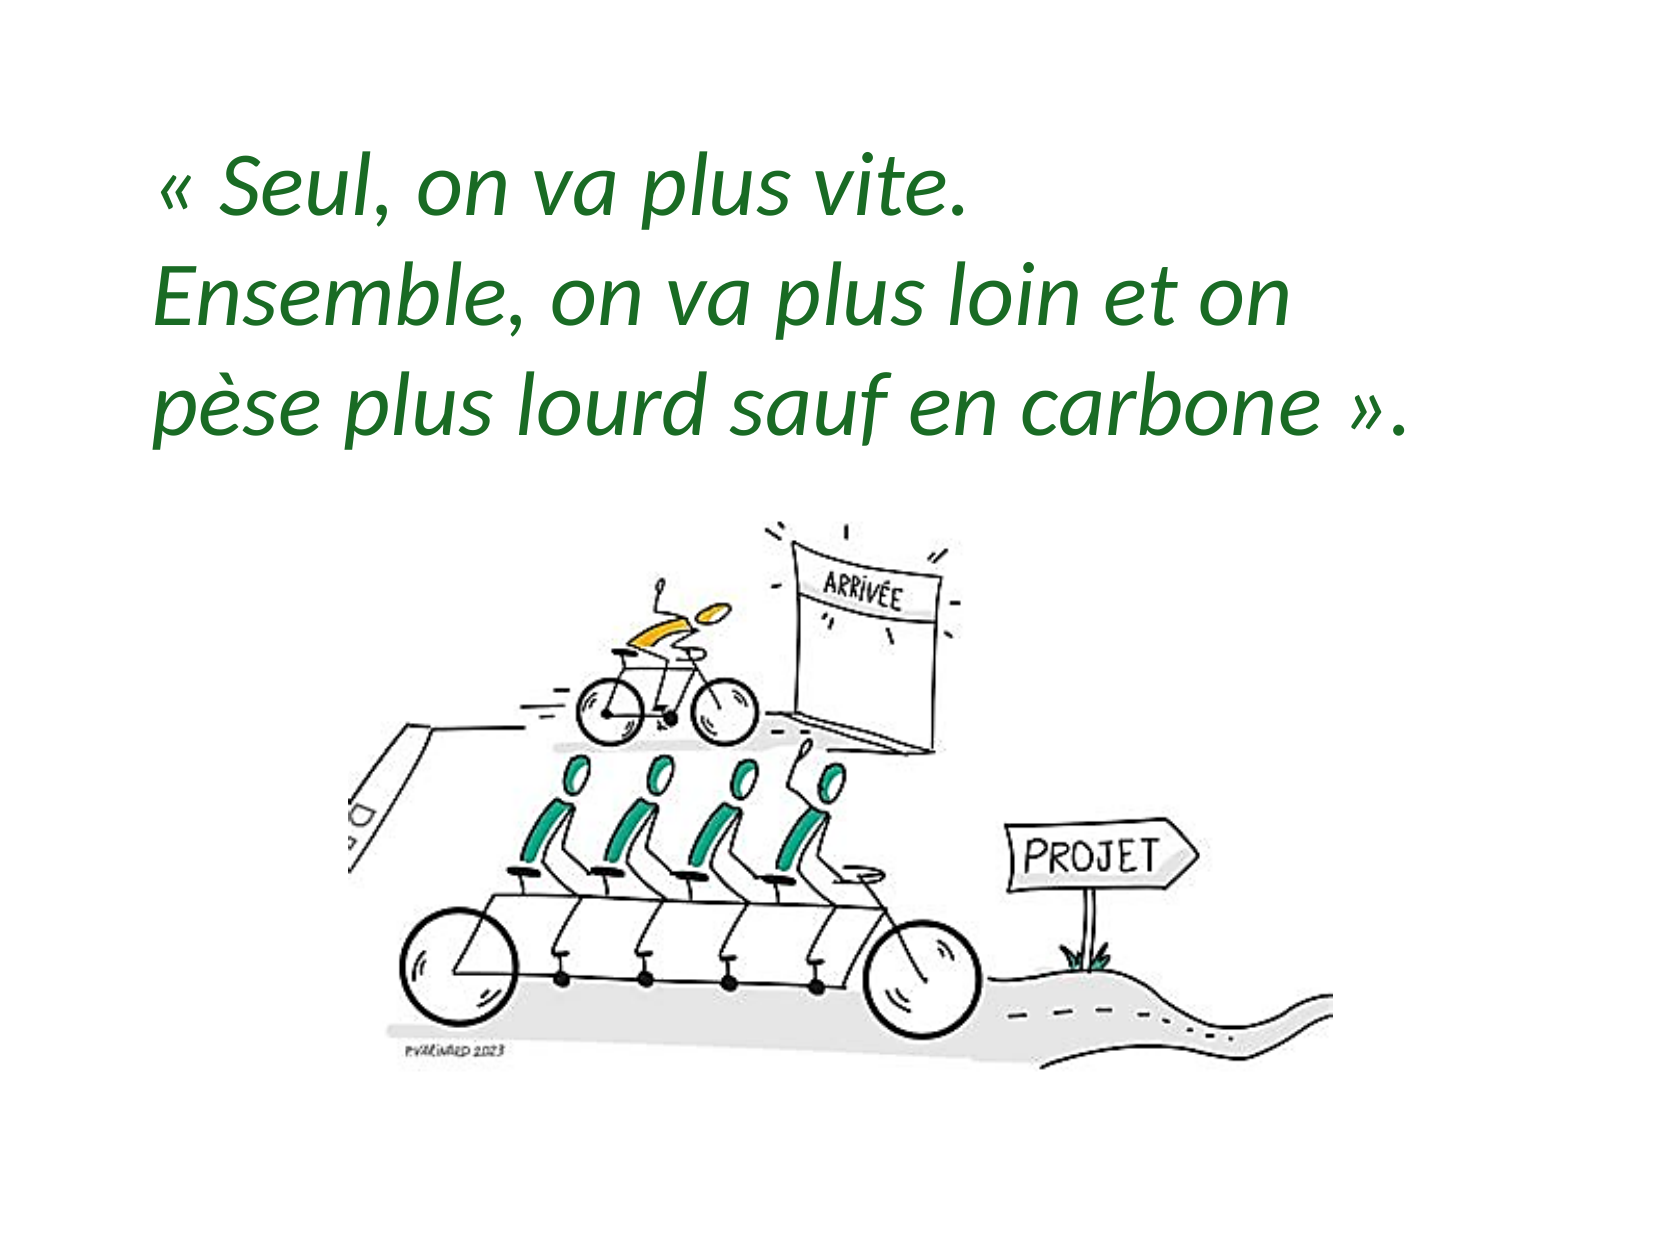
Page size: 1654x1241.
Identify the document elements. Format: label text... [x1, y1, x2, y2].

picture [348, 489, 1333, 1105]
text_box « Seul, on va plus vite. Ensemble, on va plus loin et on pèse plus lourd sauf en carbone ». [136, 116, 1479, 466]
